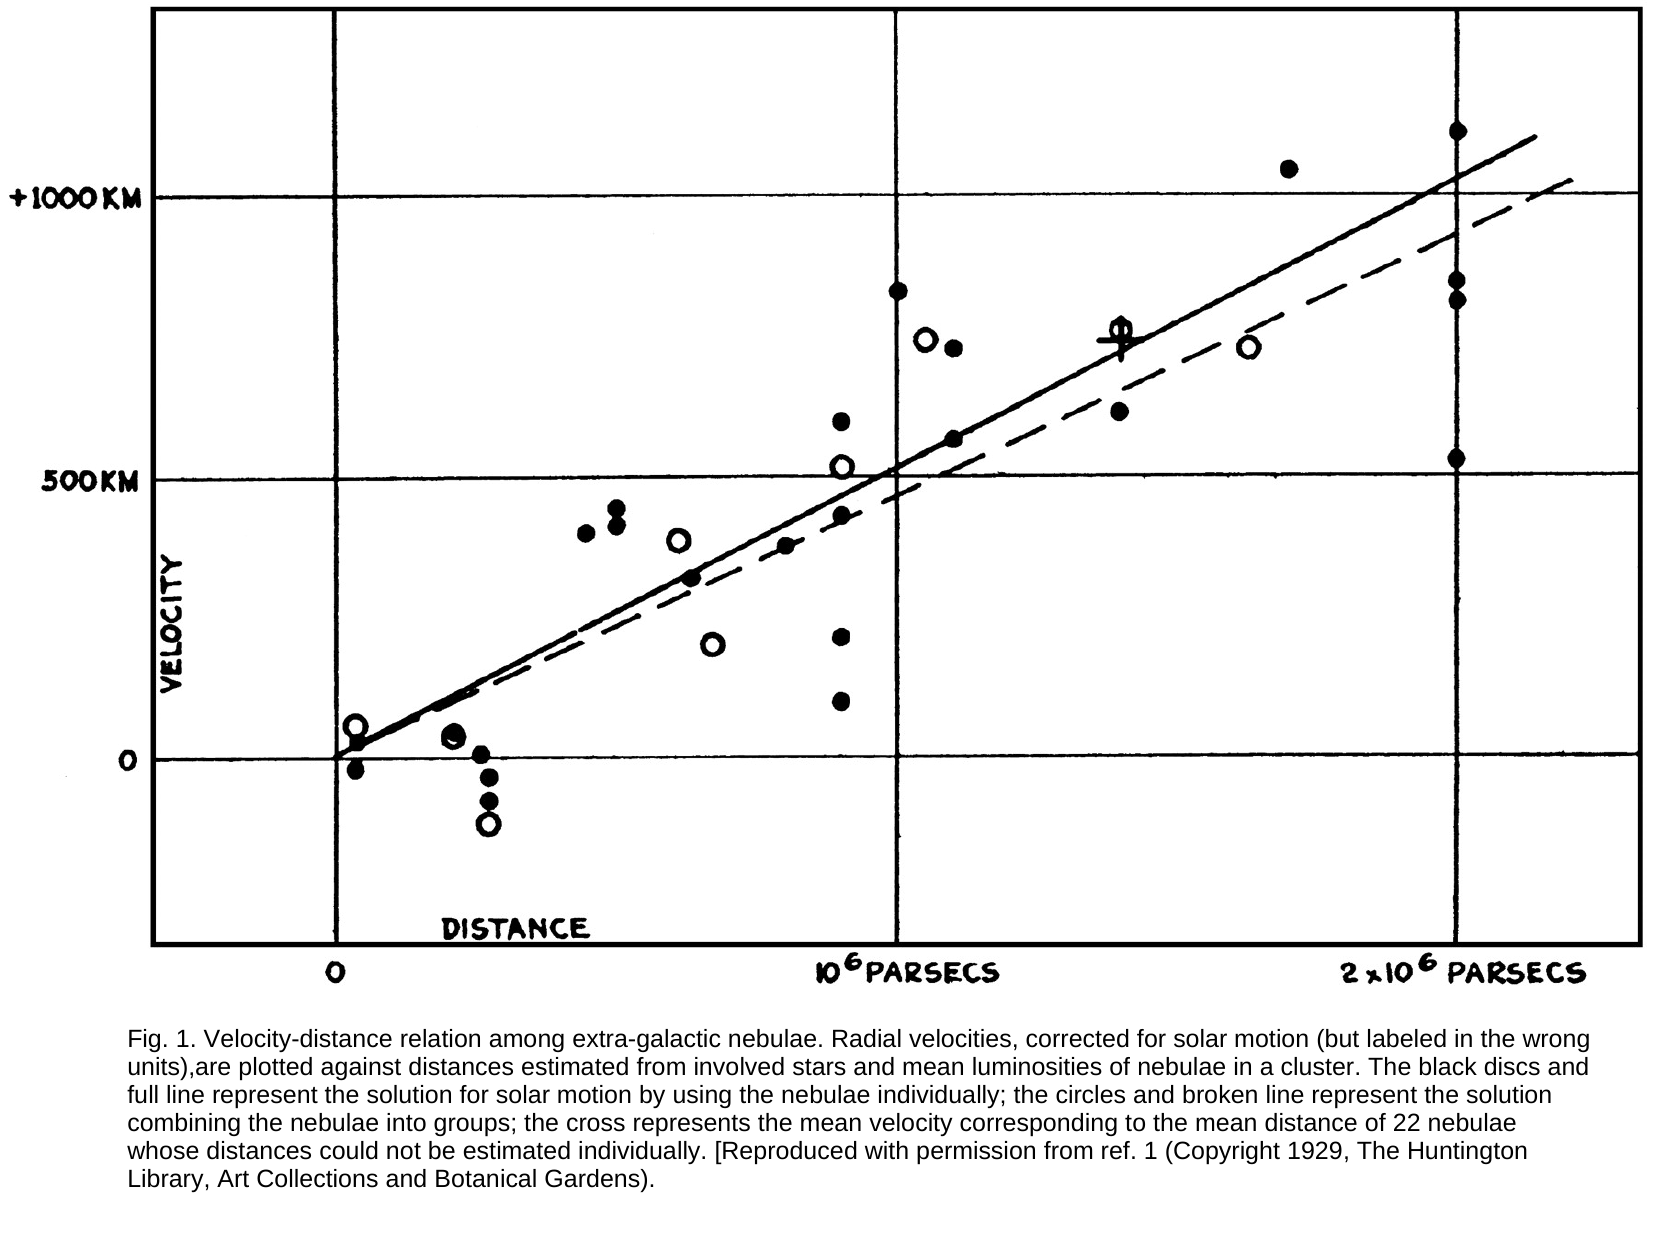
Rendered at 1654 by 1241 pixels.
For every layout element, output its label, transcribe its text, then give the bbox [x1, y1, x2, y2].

picture [0, 0, 1653, 987]
text_box Fig. 1. Velocity-distance relation among extra-galactic nebulae. Radial velocities, corrected for solar motion (but labeled in the wrong units),are plotted against distances estimated from involved stars and mean luminosities of nebulae in a cluster. The black discs and full line represent the solution for solar motion by using the nebulae individually; the circles and broken line represent the solution combining the nebulae into groups; the cross represents the mean velocity corresponding to the mean distance of 22 nebulae whose distances could not be estimated individually. [Reproduced with permission from ref. 1 (Copyright 1929, The Huntington Library, Art Collections and Botanical Gardens). [112, 1017, 1613, 1201]
